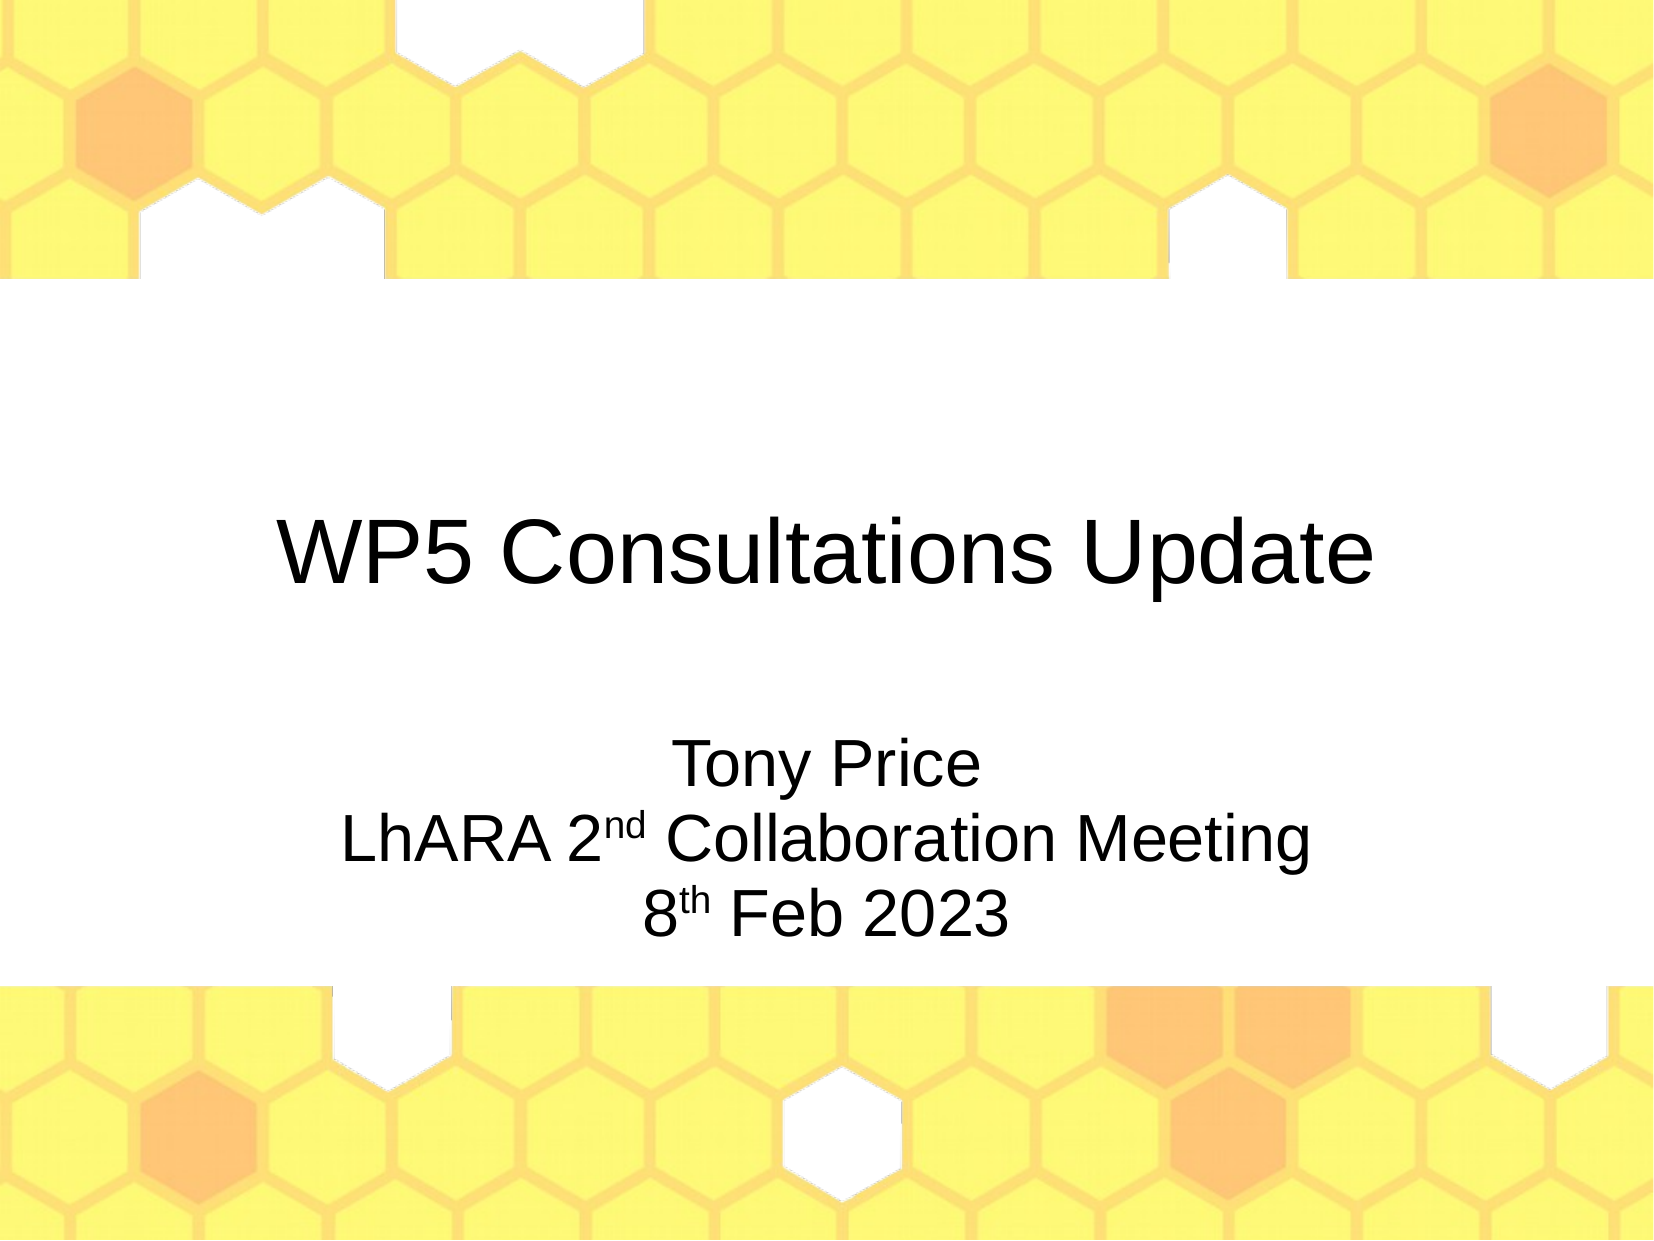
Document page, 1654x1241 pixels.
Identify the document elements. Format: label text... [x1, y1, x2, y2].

title WP5 Consultations Update [82, 418, 1571, 686]
subtitle Tony Price LhARA 2nd Collaboration Meeting 8th Feb 2023 [82, 723, 1571, 954]
picture [0, 986, 1654, 1240]
picture [0, 0, 1654, 279]
